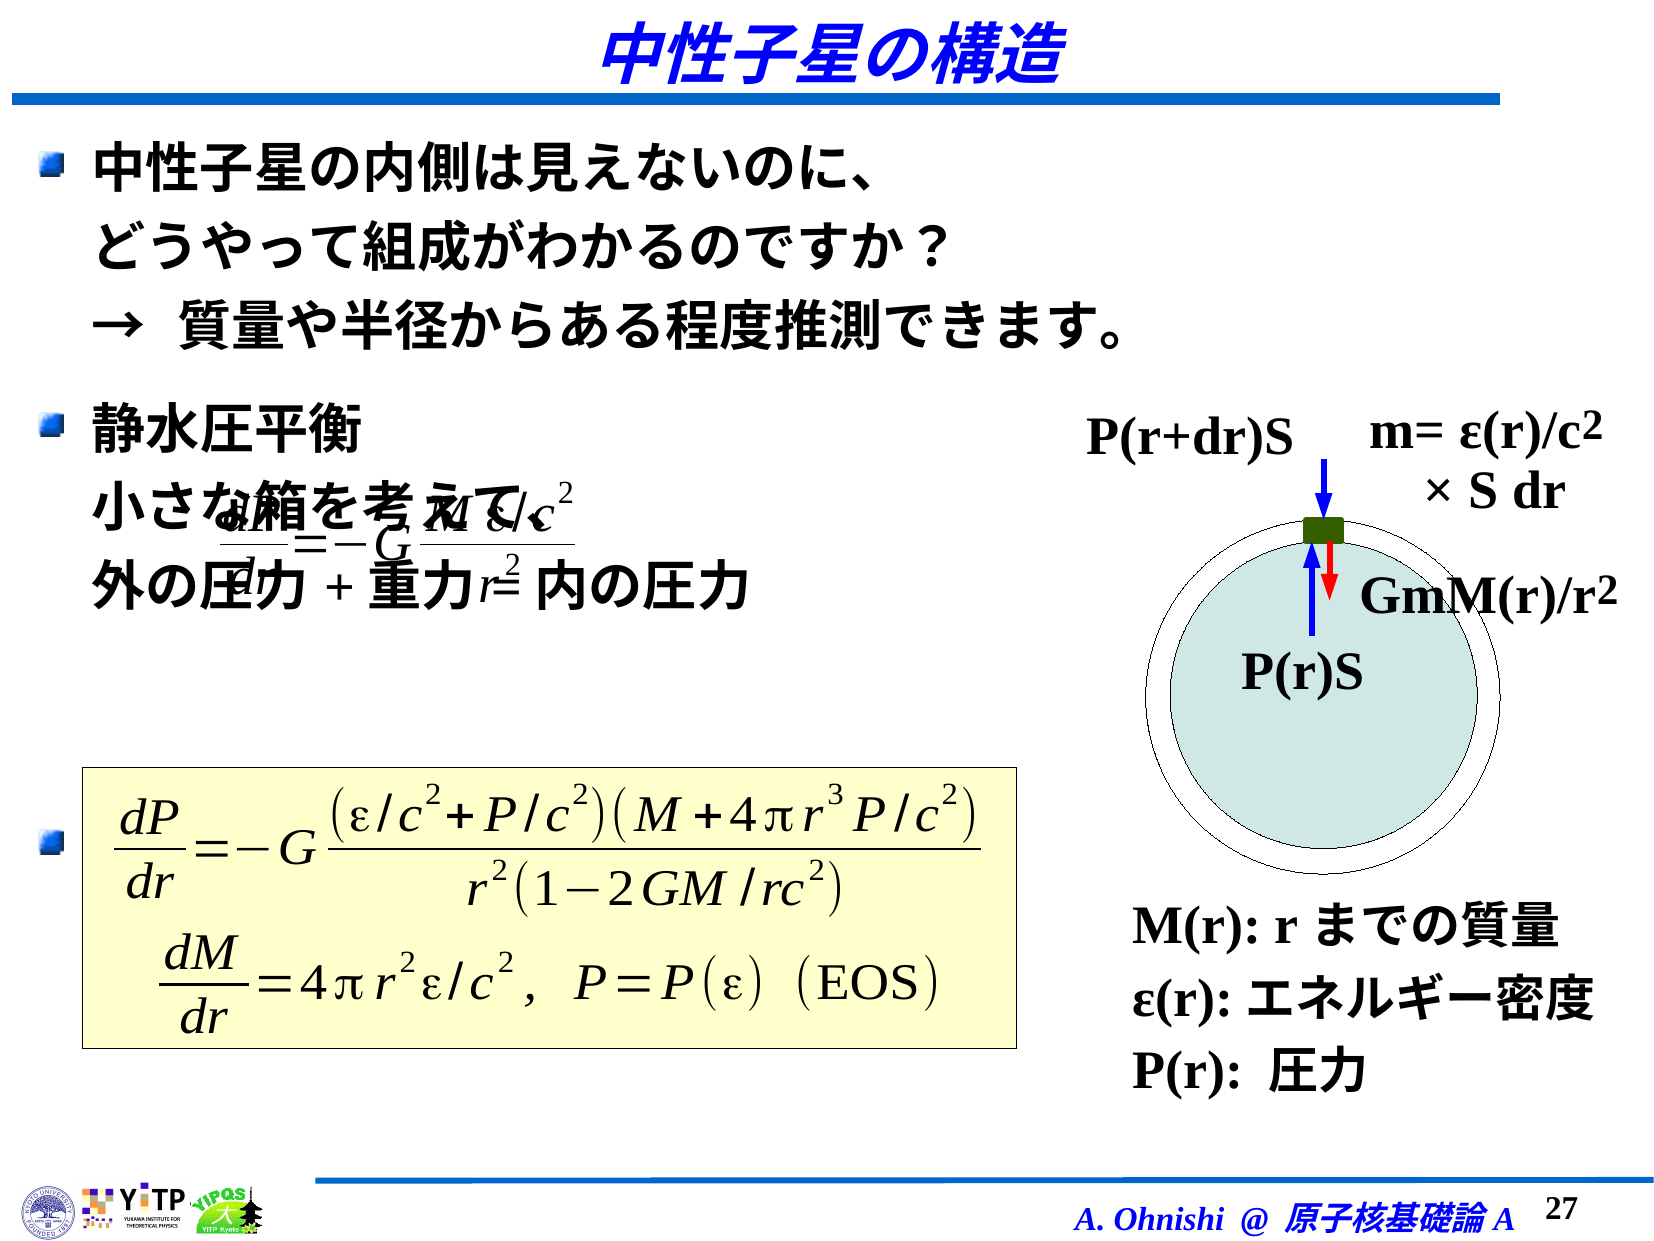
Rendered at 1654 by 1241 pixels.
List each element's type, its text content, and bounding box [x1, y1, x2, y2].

text_box m= ε(r)/c2 × S dr [1369, 399, 1637, 533]
picture [77, 1179, 263, 1234]
text_box P(r)S [1240, 640, 1374, 707]
text_box P(r+dr)S [1086, 406, 1311, 473]
text_box M(r): rまでの質量 ε(r):エネルギー密度 P(r): 圧力 [1132, 885, 1609, 1084]
chart [212, 475, 584, 615]
picture [20, 1185, 76, 1241]
text_box [82, 767, 1017, 1049]
title 中性子星の構造 [0, 0, 1654, 99]
chart [106, 777, 989, 1045]
text_box [1170, 519, 1478, 849]
text_box GmM(r)/r2 [1359, 565, 1639, 632]
list 中性子星の内側は見えないのに、 どうやって組成がわかるのですか？ → 質量や半径からある程度推測できます。 静水圧平衡 小さな箱を考えて、 外の圧力+重力=内の圧力 Tolman-Oppenheimer-Volkoff 方程式 (一般相対論補正を含む静水圧平衡) [20, 124, 1621, 1137]
